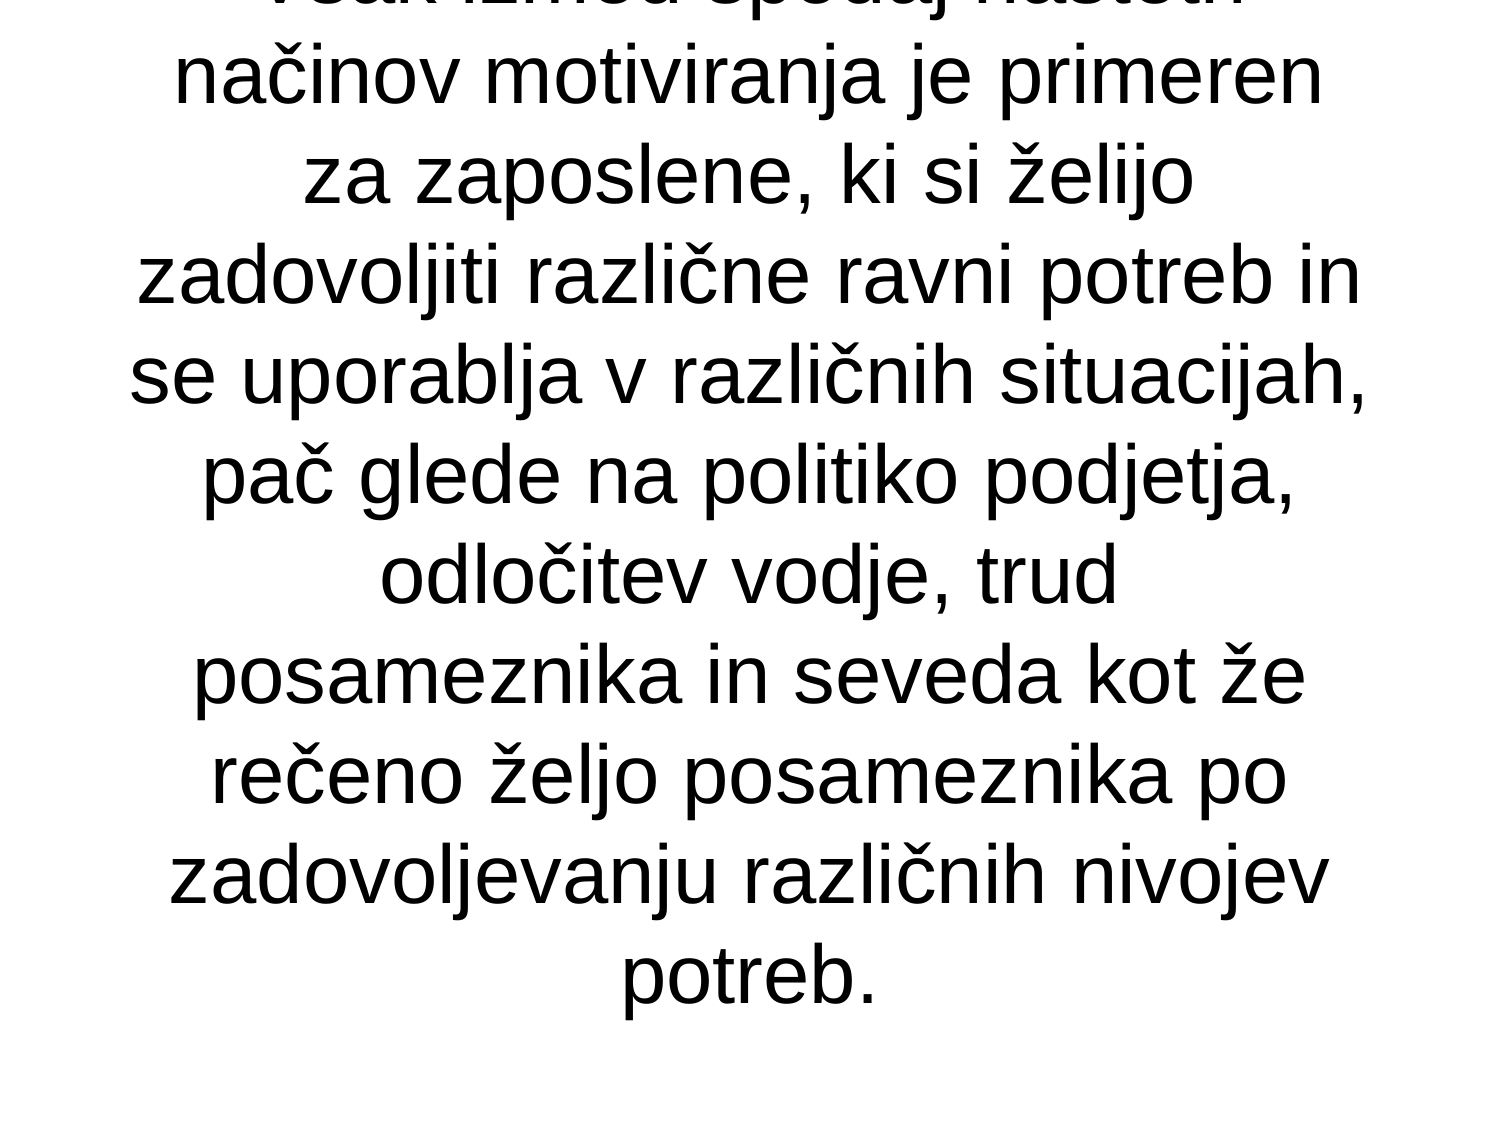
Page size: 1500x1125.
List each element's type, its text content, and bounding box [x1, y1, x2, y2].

title Načini motiviranja Vsak izmed spodaj našteth načinov motiviranja je primeren za zaposlene, ki si želijo zadovoljiti različne ravni potreb in se uporablja v različnih situacijah, pač glede na politiko podjetja, odločitev vodje, trud posameznika in seveda kot že rečeno željo posameznika po zadovoljevanju različnih nivojev potreb. [112, 0, 1388, 1125]
